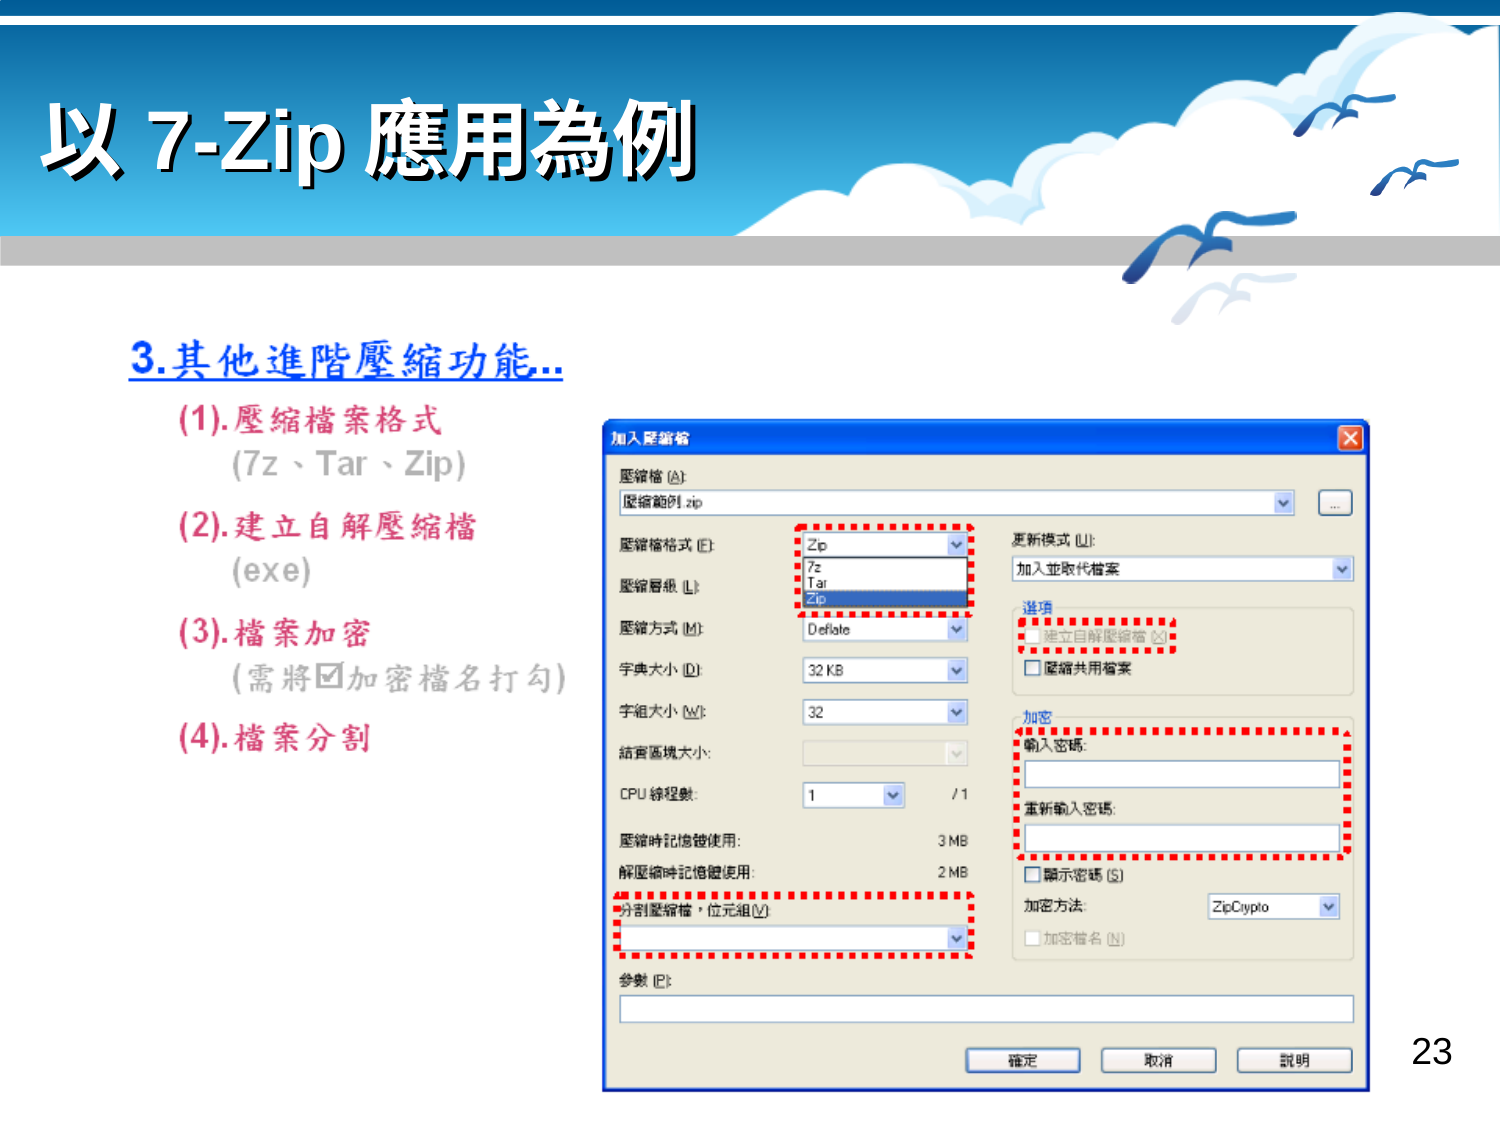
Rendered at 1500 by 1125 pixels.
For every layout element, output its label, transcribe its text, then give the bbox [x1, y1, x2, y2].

picture [124, 330, 1378, 1100]
title 以7-Zip應用為例 [38, 85, 1465, 186]
picture [730, 12, 1500, 284]
